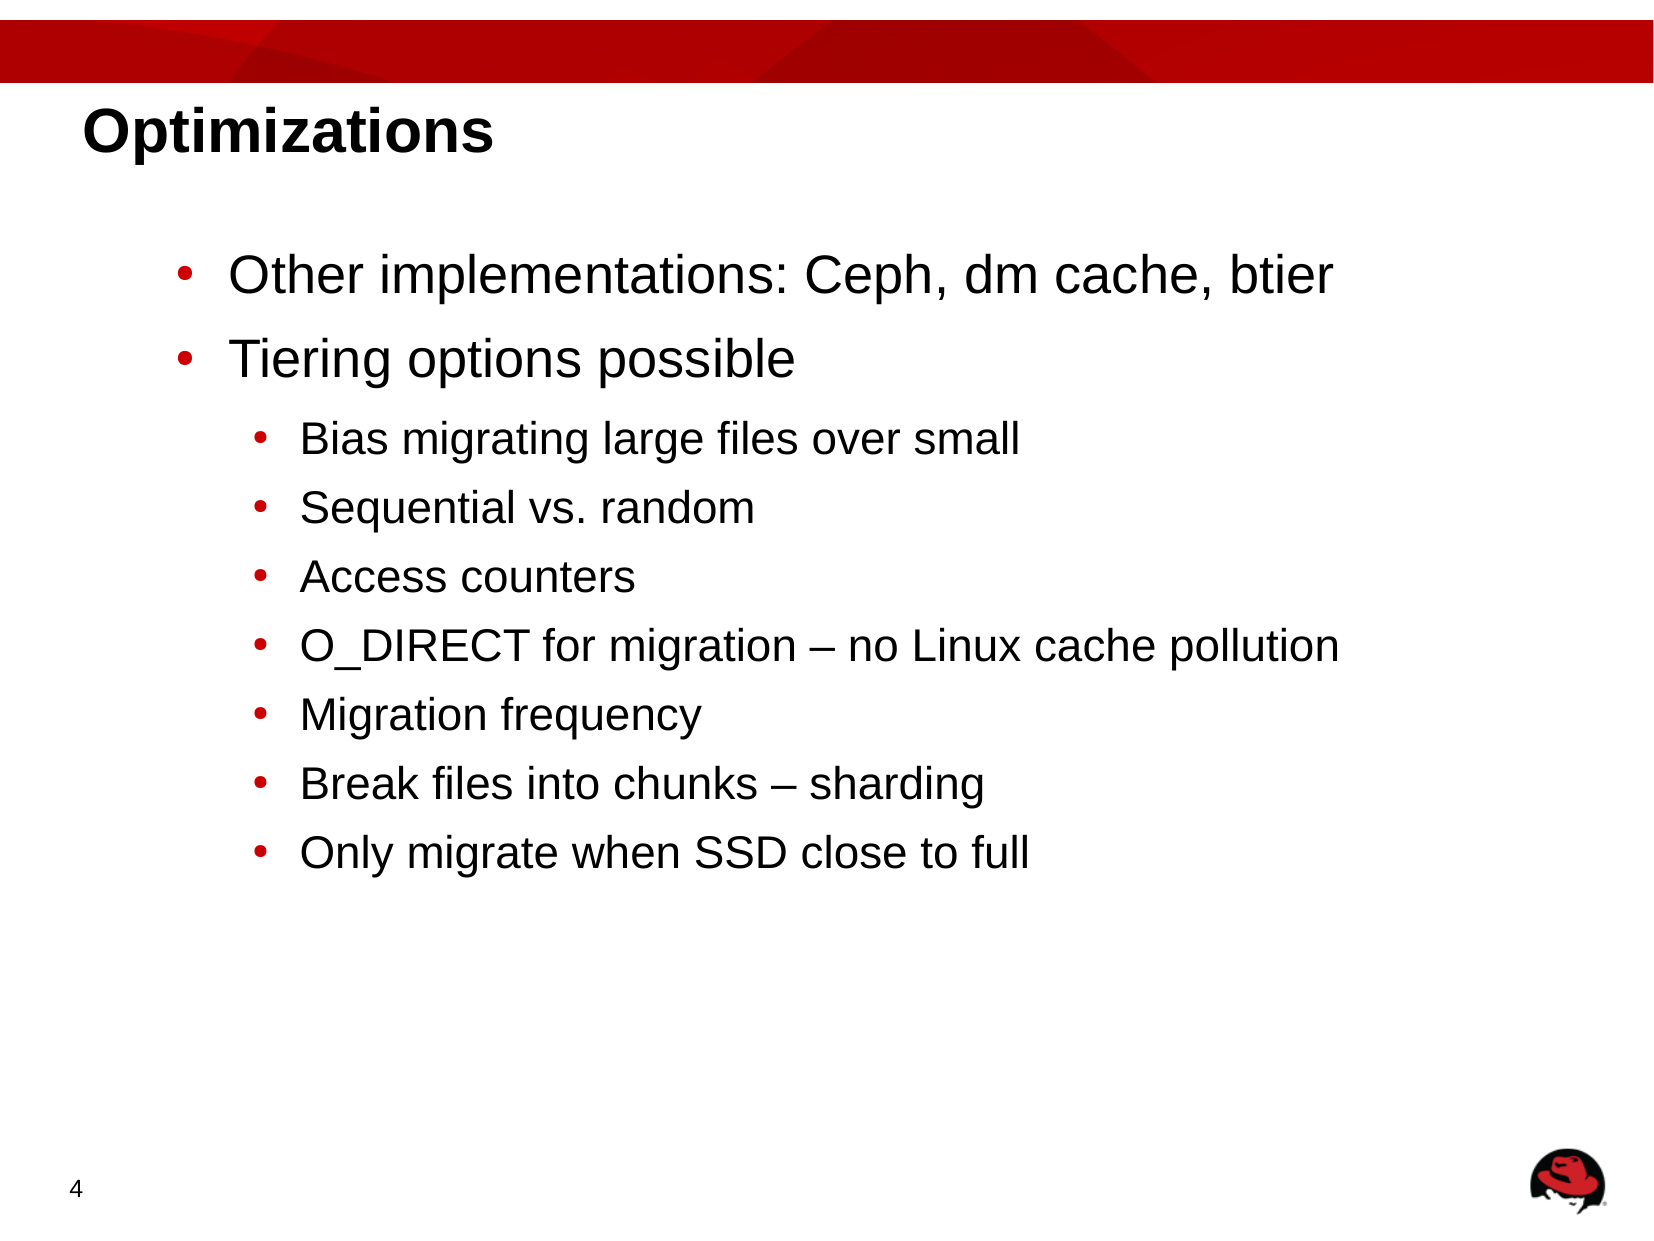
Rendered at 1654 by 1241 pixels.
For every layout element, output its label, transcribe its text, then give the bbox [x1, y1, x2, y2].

picture [1576, 1146, 1613, 1224]
title Optimizations [82, 37, 1571, 226]
list Other implementations: Ceph, dm cache, btier Tiering options possible Bias migrating large files over small Sequential vs. random Access counters O_DIRECT for migration – no Linux cache pollution Migration frequency Break files into chunks – sharding Only migrate when SSD close to full [86, 244, 1576, 1235]
picture [0, 20, 1654, 83]
